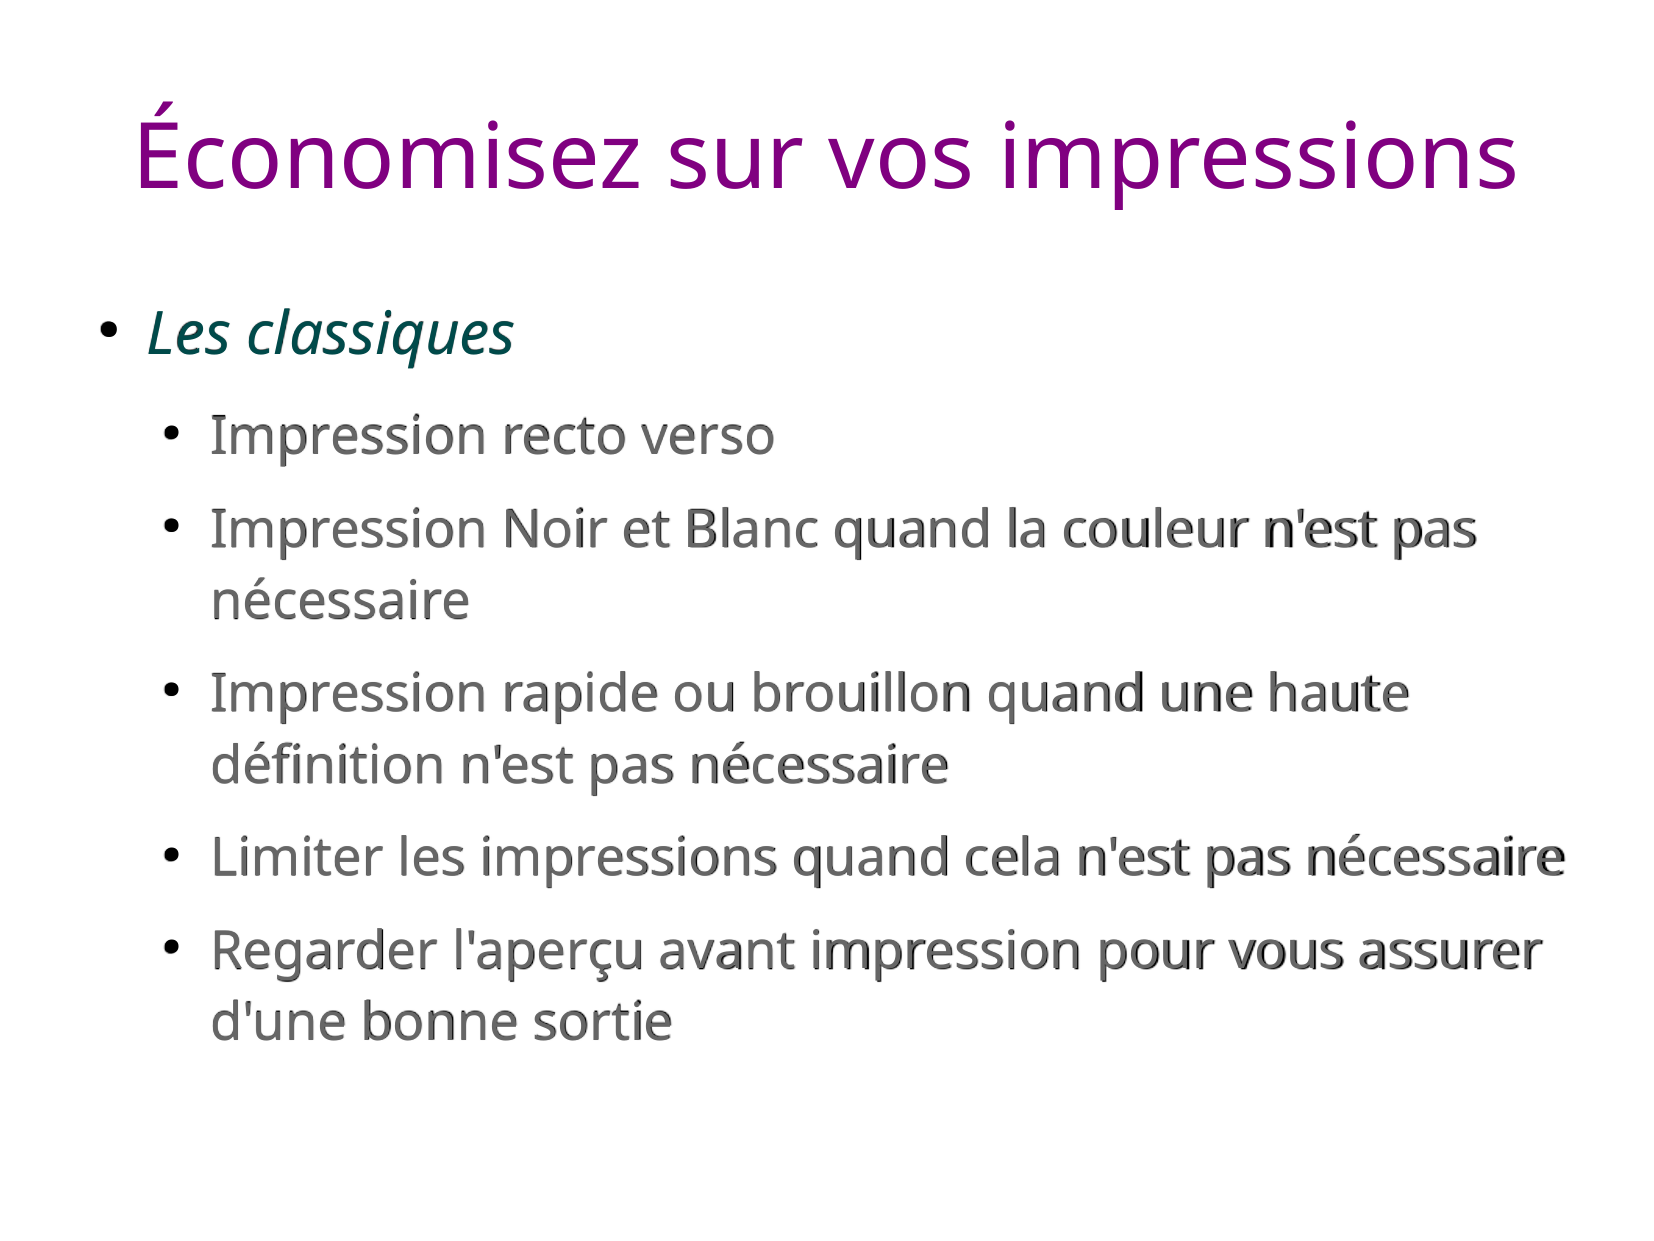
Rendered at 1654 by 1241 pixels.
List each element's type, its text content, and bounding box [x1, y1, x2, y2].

title Économisez sur vos impressions [82, 49, 1571, 257]
list Les classiques Impression recto verso Impression Noir et Blanc quand la couleur n'est pas nécessaire Impression rapide ou brouillon quand une haute définition n'est pas nécessaire Limiter les impressions quand cela n'est pas nécessaire Regarder l'aperçu avant impression pour vous assurer d'une bonne sortie [82, 290, 1571, 1109]
